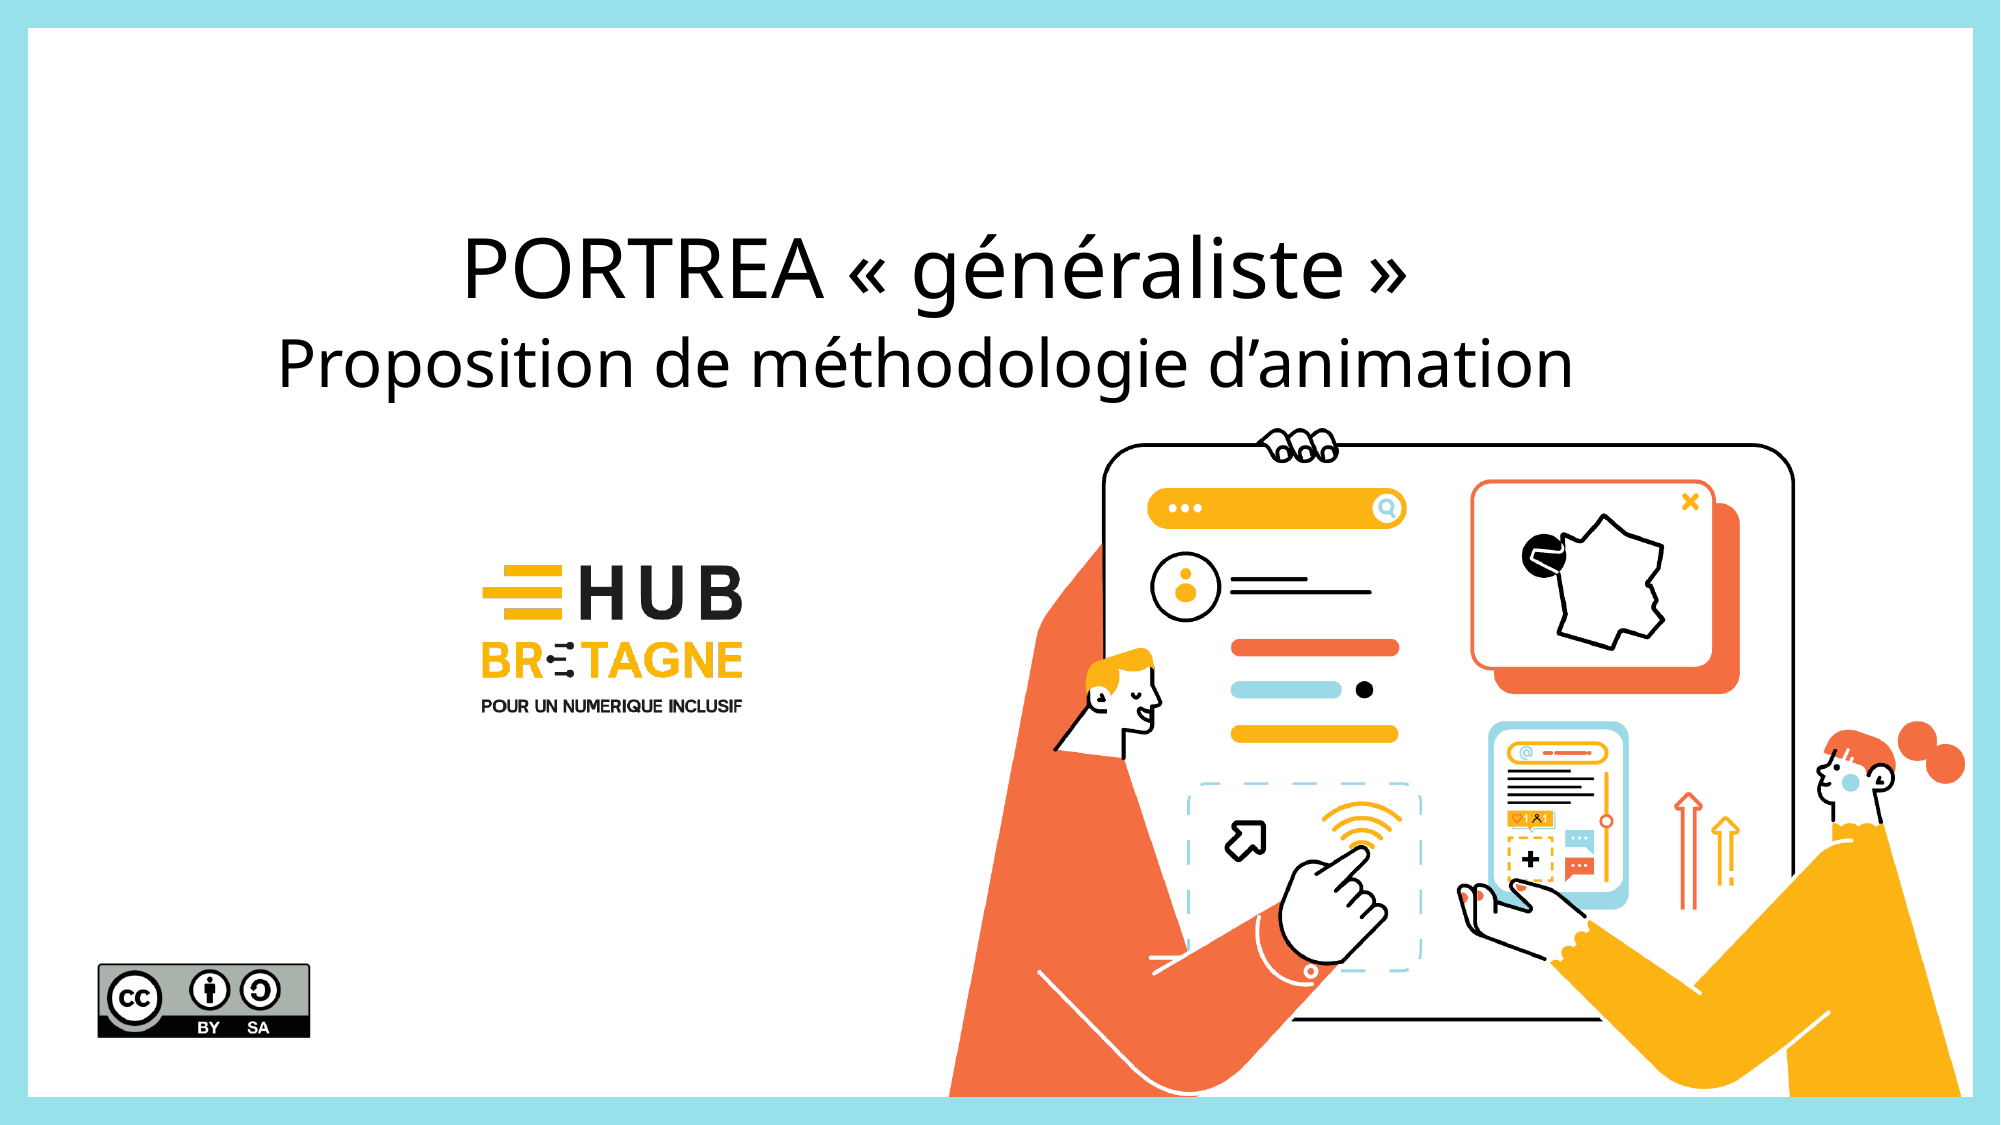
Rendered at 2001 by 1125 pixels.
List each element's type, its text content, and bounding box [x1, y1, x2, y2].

title PORTREA « généraliste » Proposition de méthodologie d’animation [103, 71, 1739, 409]
picture [432, 535, 793, 743]
picture [65, 924, 341, 1077]
picture [943, 428, 1965, 1097]
